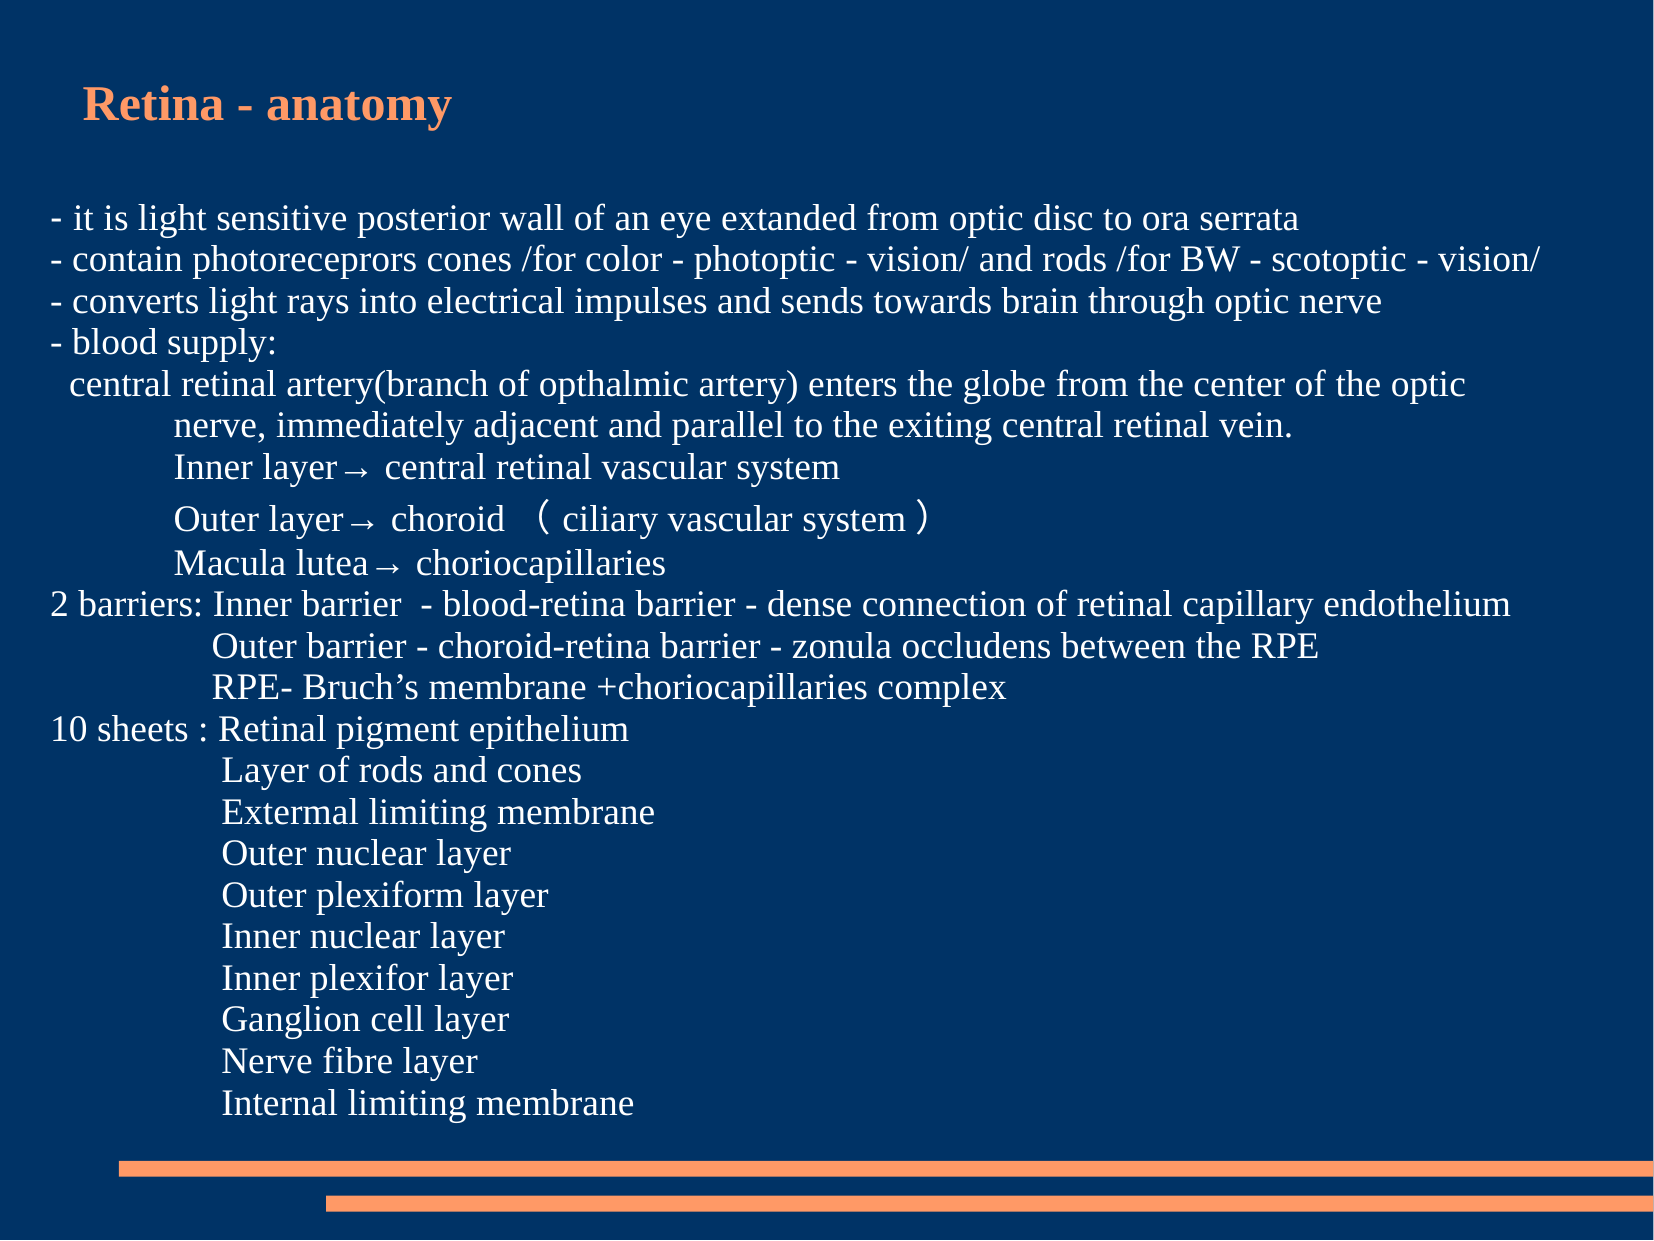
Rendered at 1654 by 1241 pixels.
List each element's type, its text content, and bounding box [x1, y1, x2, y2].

title Retina - anatomy [82, 0, 1571, 188]
text_box - it is light sensitive posterior wall of an eye extanded from optic disc to ora serrata - contain photoreceprors cones /for color - photoptic - vision/ and rods /for BW - scotoptic - vision/ - converts light rays into electrical impulses and sends towards brain through optic nerve - blood supply: central retinal artery(branch of opthalmic artery) enters the globe from the center of the optic nerve, immediately adjacent and parallel to the exiting central retinal vein. Inner layer→ central retinal vascular system Outer layer→ choroid（ciliary vascular system） Macula lutea→ choriocapillaries 2 barriers: Inner barrier - blood-retina barrier - dense connection of retinal capillary endothelium Outer barrier - choroid-retina barrier - zonula occludens between the RPE RPE- Bruch’s membrane +choriocapillaries complex 10 sheets : Retinal pigment epithelium Layer of rods and cones Extermal limiting membrane Outer nuclear layer Outer plexiform layer Inner nuclear layer Inner plexifor layer Ganglion cell layer Nerve fibre layer Internal limiting membrane [35, 188, 1654, 1188]
